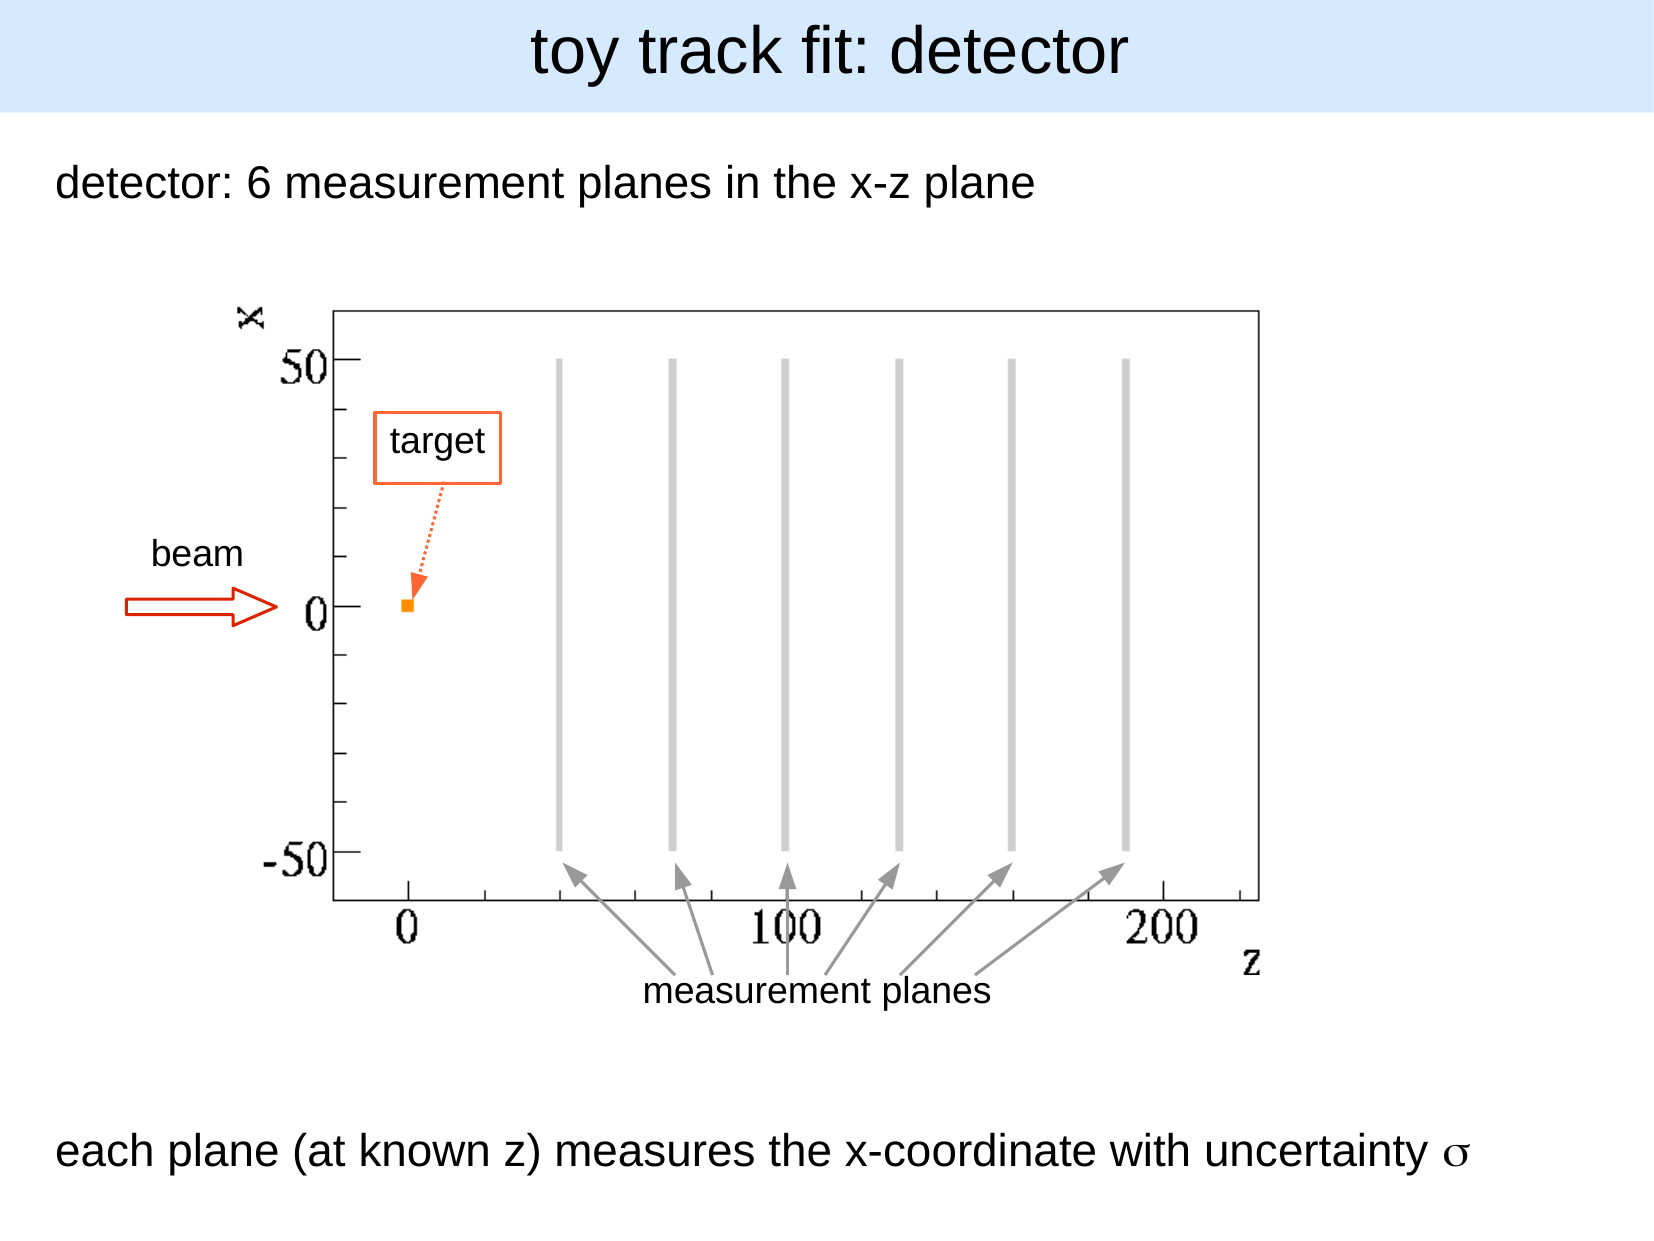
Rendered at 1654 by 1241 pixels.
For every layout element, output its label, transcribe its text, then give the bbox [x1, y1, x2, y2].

picture [225, 596, 270, 622]
title toy track fit: detector [86, 0, 1576, 101]
text_box beam [136, 525, 260, 596]
picture [225, 237, 1313, 976]
text_box target [375, 412, 501, 484]
list detector: 6 measurement planes in the x-z plane [37, 156, 1613, 226]
text_box measurement planes [627, 961, 1007, 1033]
list each plane (at known z) measures the x-coordinate with uncertainty  [37, 1125, 1613, 1194]
